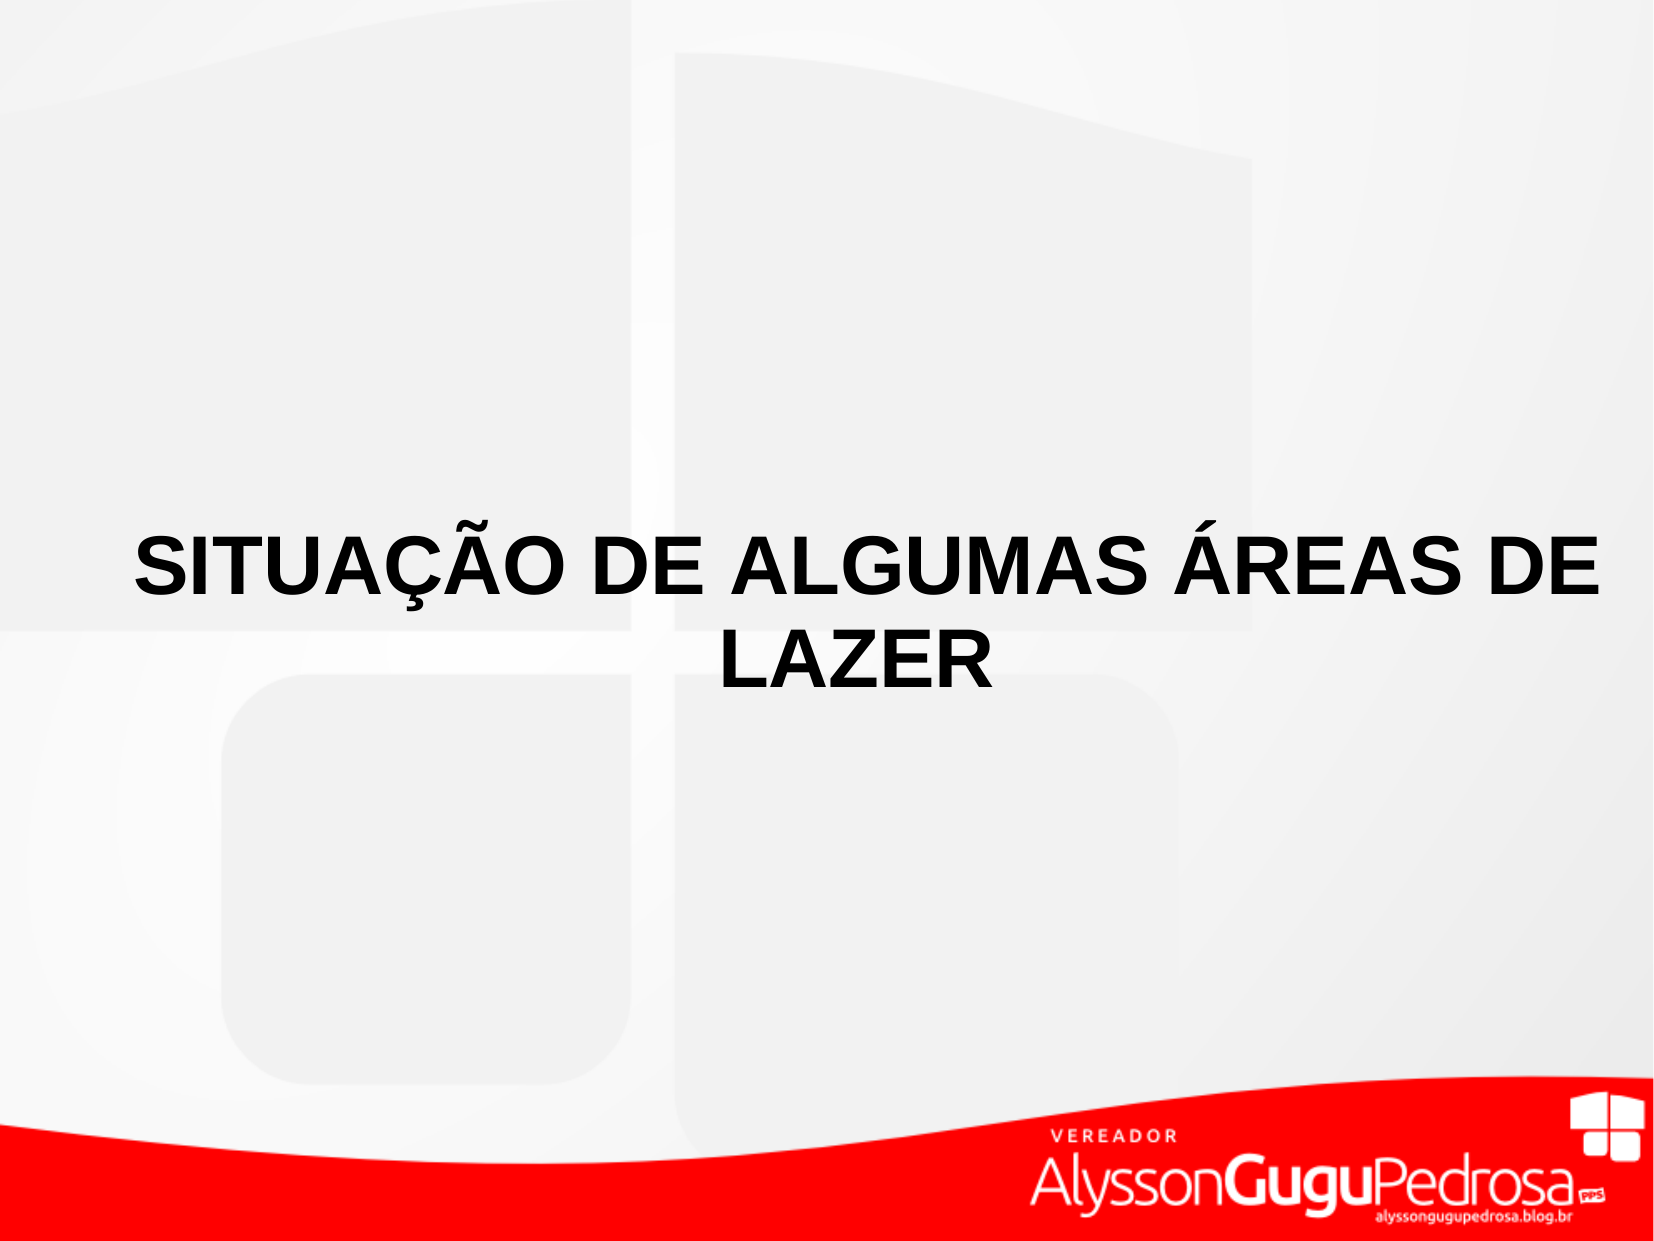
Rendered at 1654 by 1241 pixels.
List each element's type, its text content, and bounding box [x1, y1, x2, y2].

picture [0, 0, 1654, 1241]
text_box SITUAÇÃO DE ALGUMAS ÁREAS DE LAZER [94, 41, 1642, 808]
